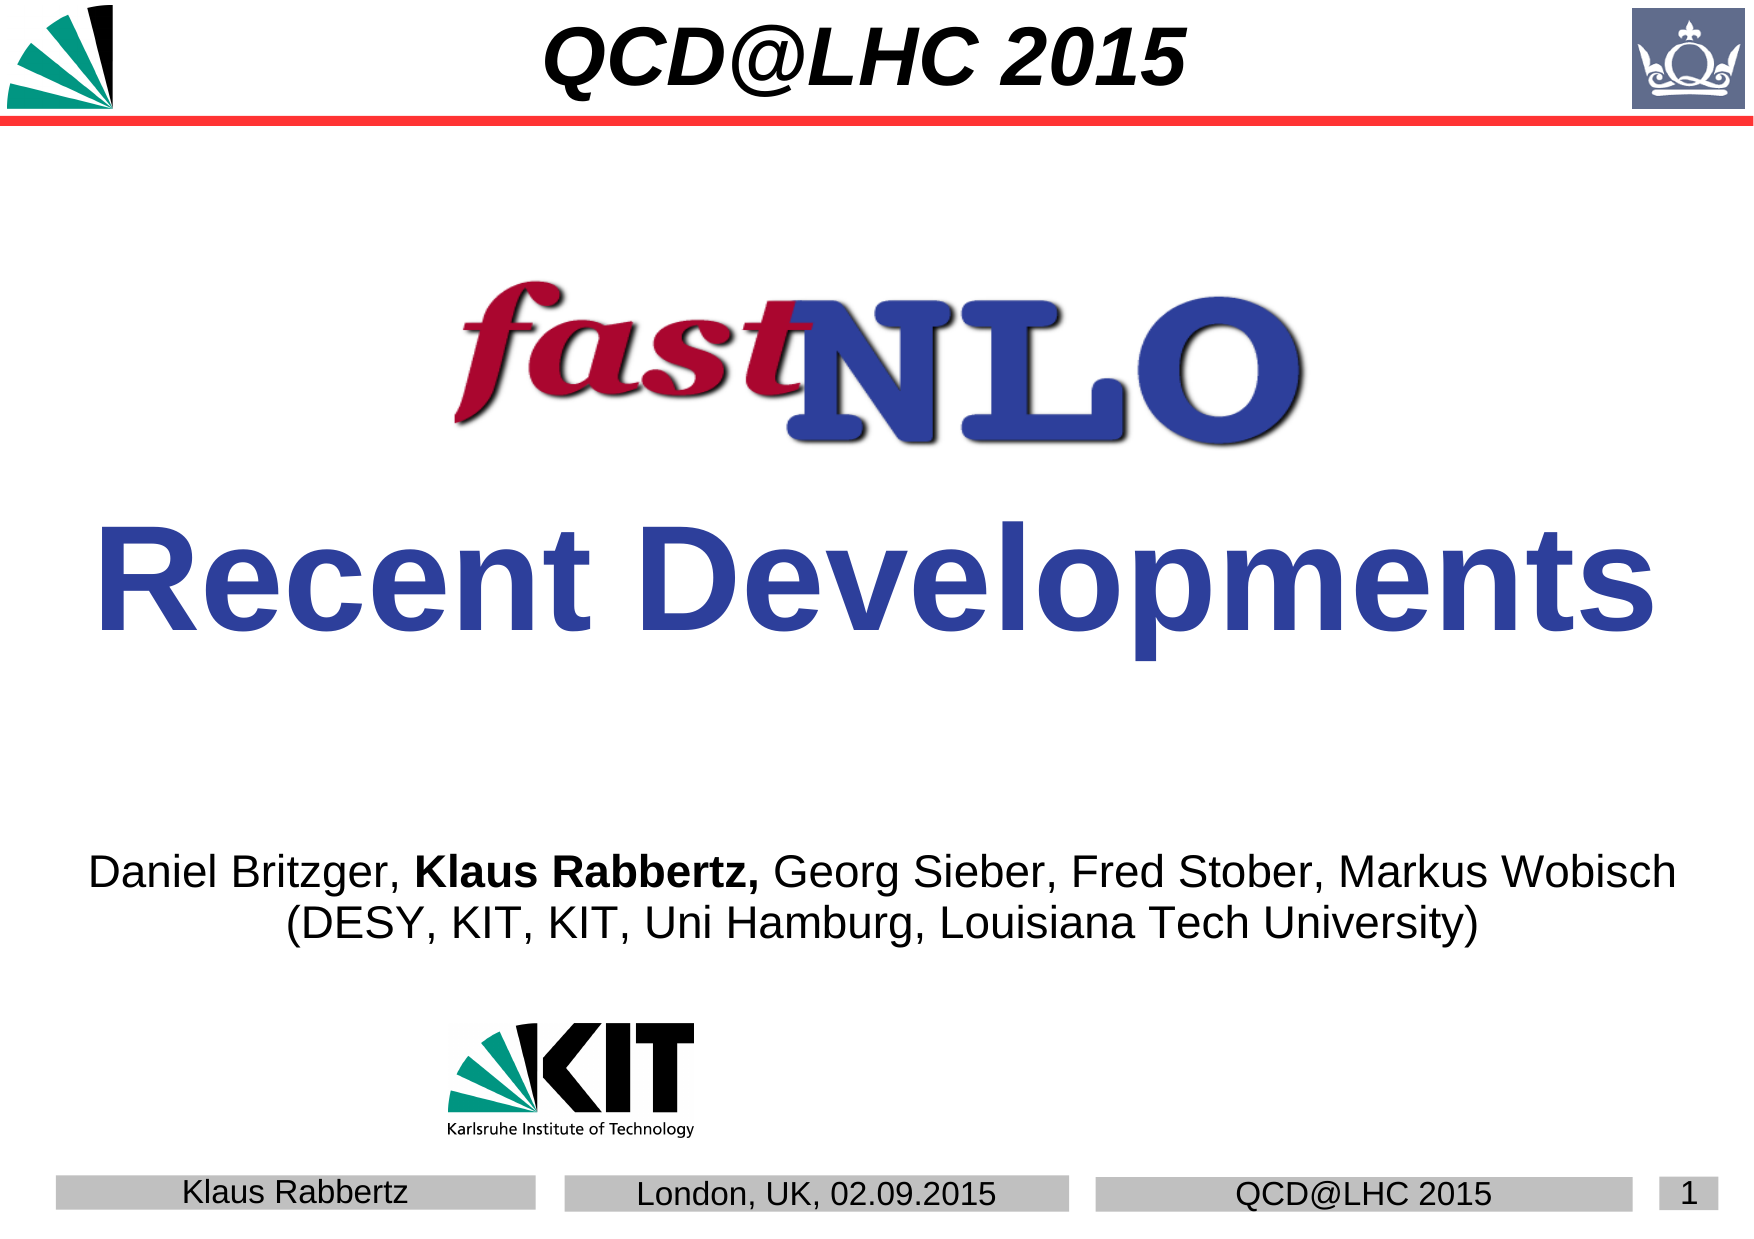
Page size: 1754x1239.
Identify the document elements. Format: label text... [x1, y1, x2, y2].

title QCD@LHC 2015 [123, 0, 1606, 114]
text_box Daniel Britzger, Klaus Rabbertz, Georg Sieber, Fred Stober, Markus Wobisch (DESY, KIT, KIT, Uni Hamburg, Louisiana Tech University) [76, 840, 1682, 955]
picture [427, 268, 1326, 452]
picture [7, 5, 113, 110]
text_box Recent Developments [80, 488, 1673, 669]
picture [1632, 8, 1745, 109]
picture [448, 1023, 694, 1138]
